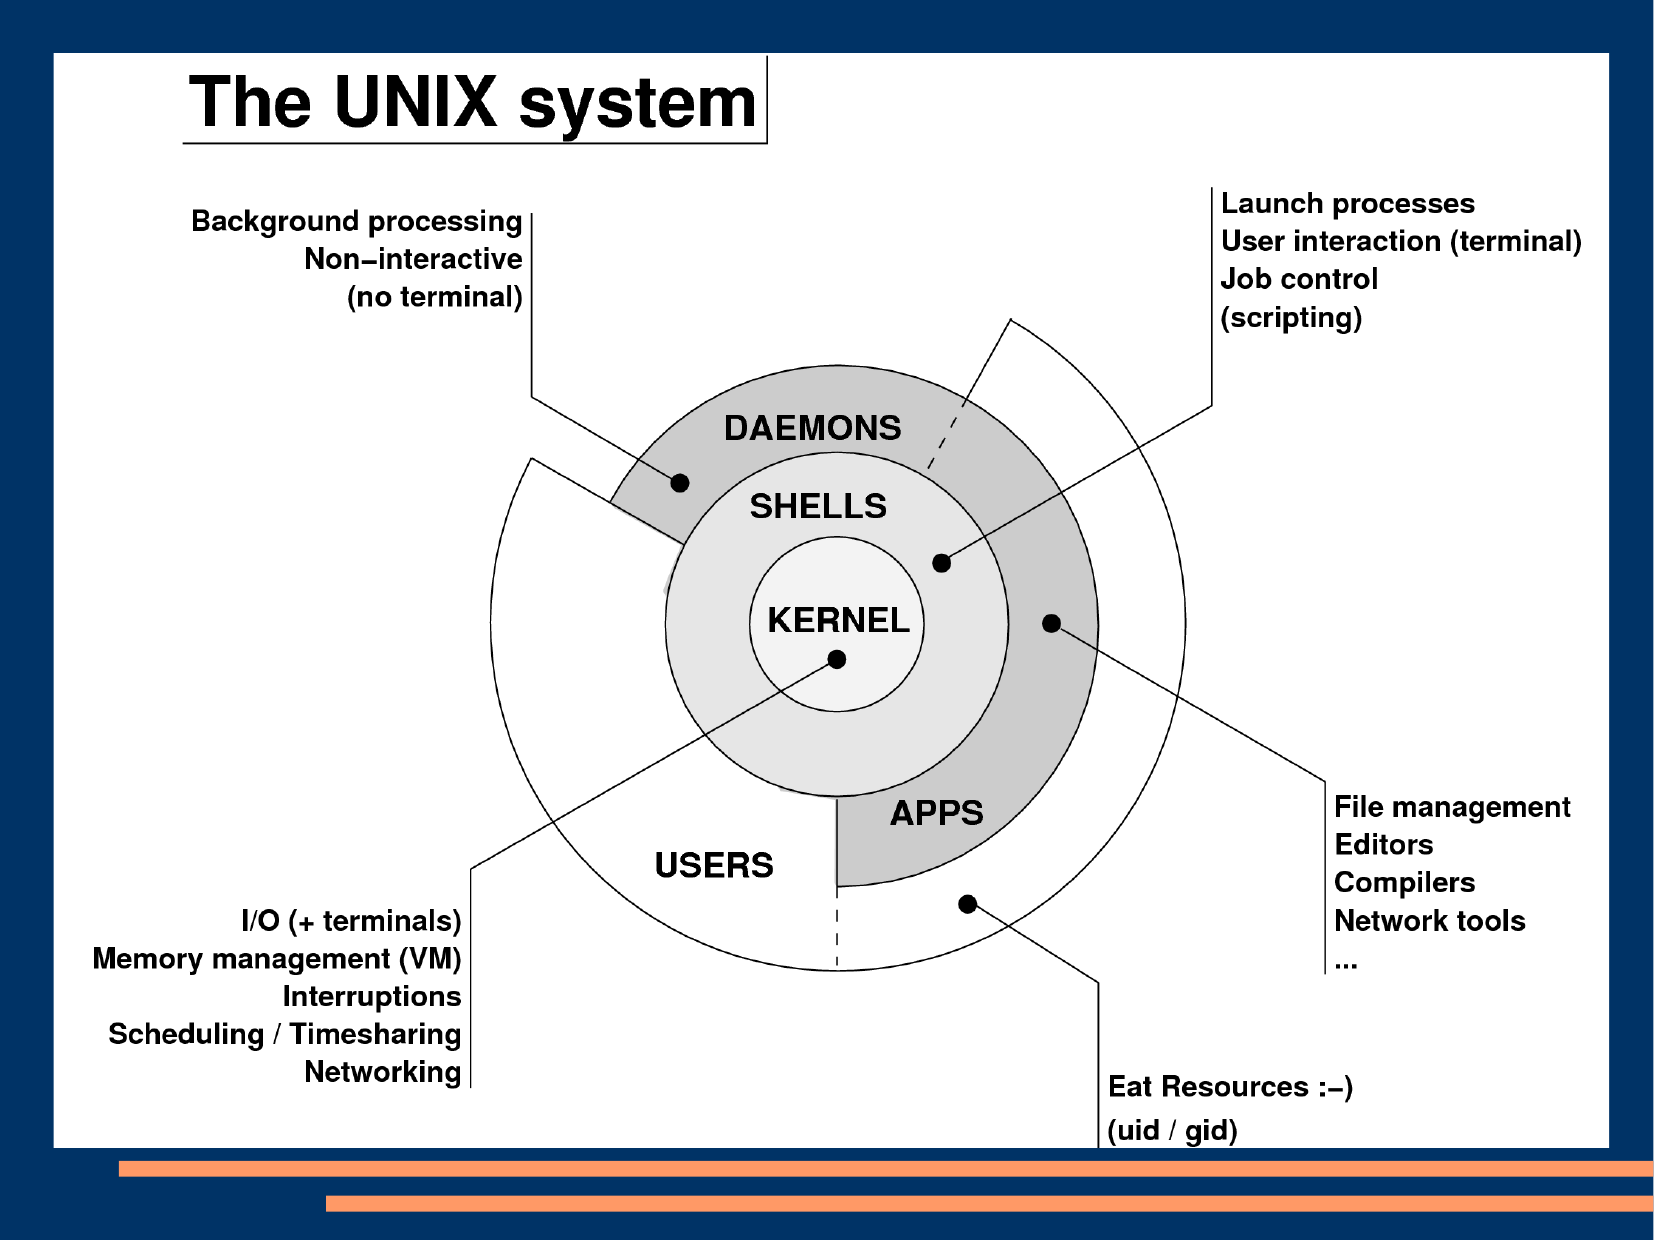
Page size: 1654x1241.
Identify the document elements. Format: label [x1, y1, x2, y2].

picture [53, 53, 1610, 1148]
